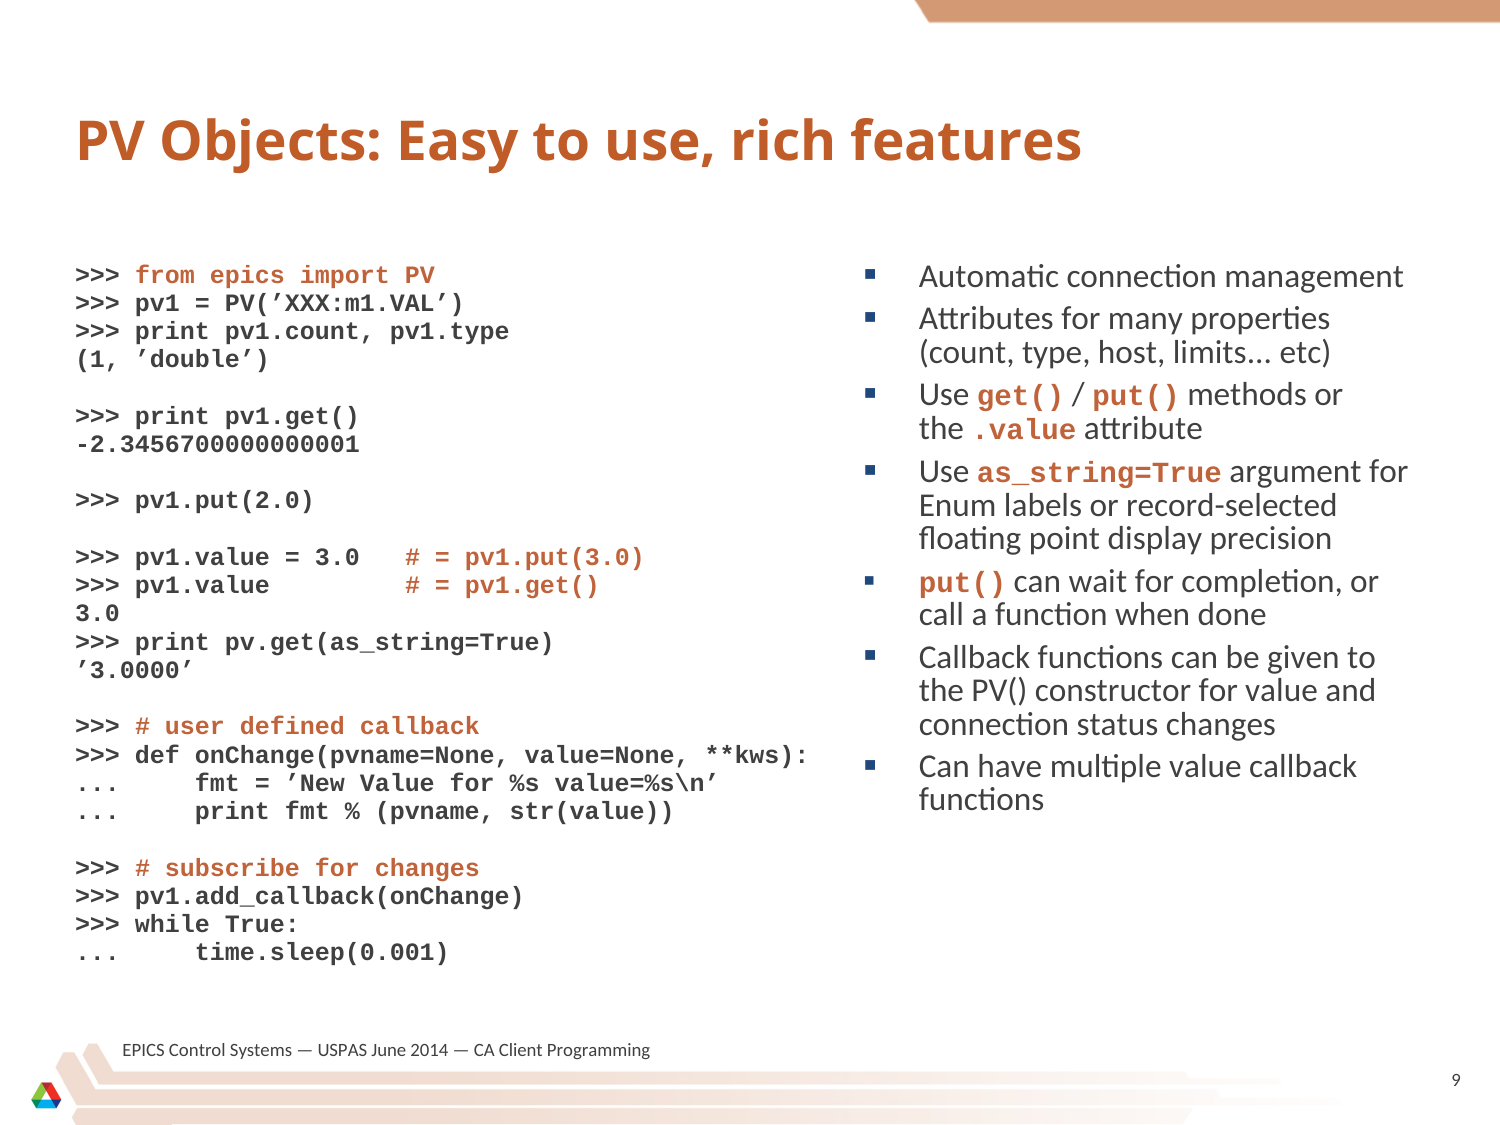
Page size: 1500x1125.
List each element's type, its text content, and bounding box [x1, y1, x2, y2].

picture [0, 0, 1500, 24]
list Automatic connection management Attributes for many properties (count, type, host, limits... etc) Use get() / put() methods or the .value attribute Use as_string=True argument for Enum labels or record-selected floating point display precision put() can wait for completion, or call a function when done Callback functions can be given to the PV() constructor for value and connection status changes Can have multiple value callback functions [862, 262, 1426, 930]
title PV Objects: Easy to use, rich features [75, 45, 1426, 233]
list >>> from epics import PV >>> pv1 = PV(’XXX:m1.VAL’) >>> print pv1.count, pv1.type (1, ’double’) >>> print pv1.get() -2.3456700000000001 >>> pv1.put(2.0) >>> pv1.value = 3.0 # = pv1.put(3.0) >>> pv1.value # = pv1.get() 3.0 >>> print pv.get(as_string=True) ’3.0000’ >>> # user defined callback >>> def onChange(pvname=None, value=None, **kws): ... fmt = ’New Value for %s value=%s\n’ ... print fmt % (pvname, str(value)) >>> # subscribe for changes >>> pv1.add_callback(onChange) >>> while True: ... time.sleep(0.001) [75, 262, 826, 969]
picture [0, 1037, 1500, 1125]
